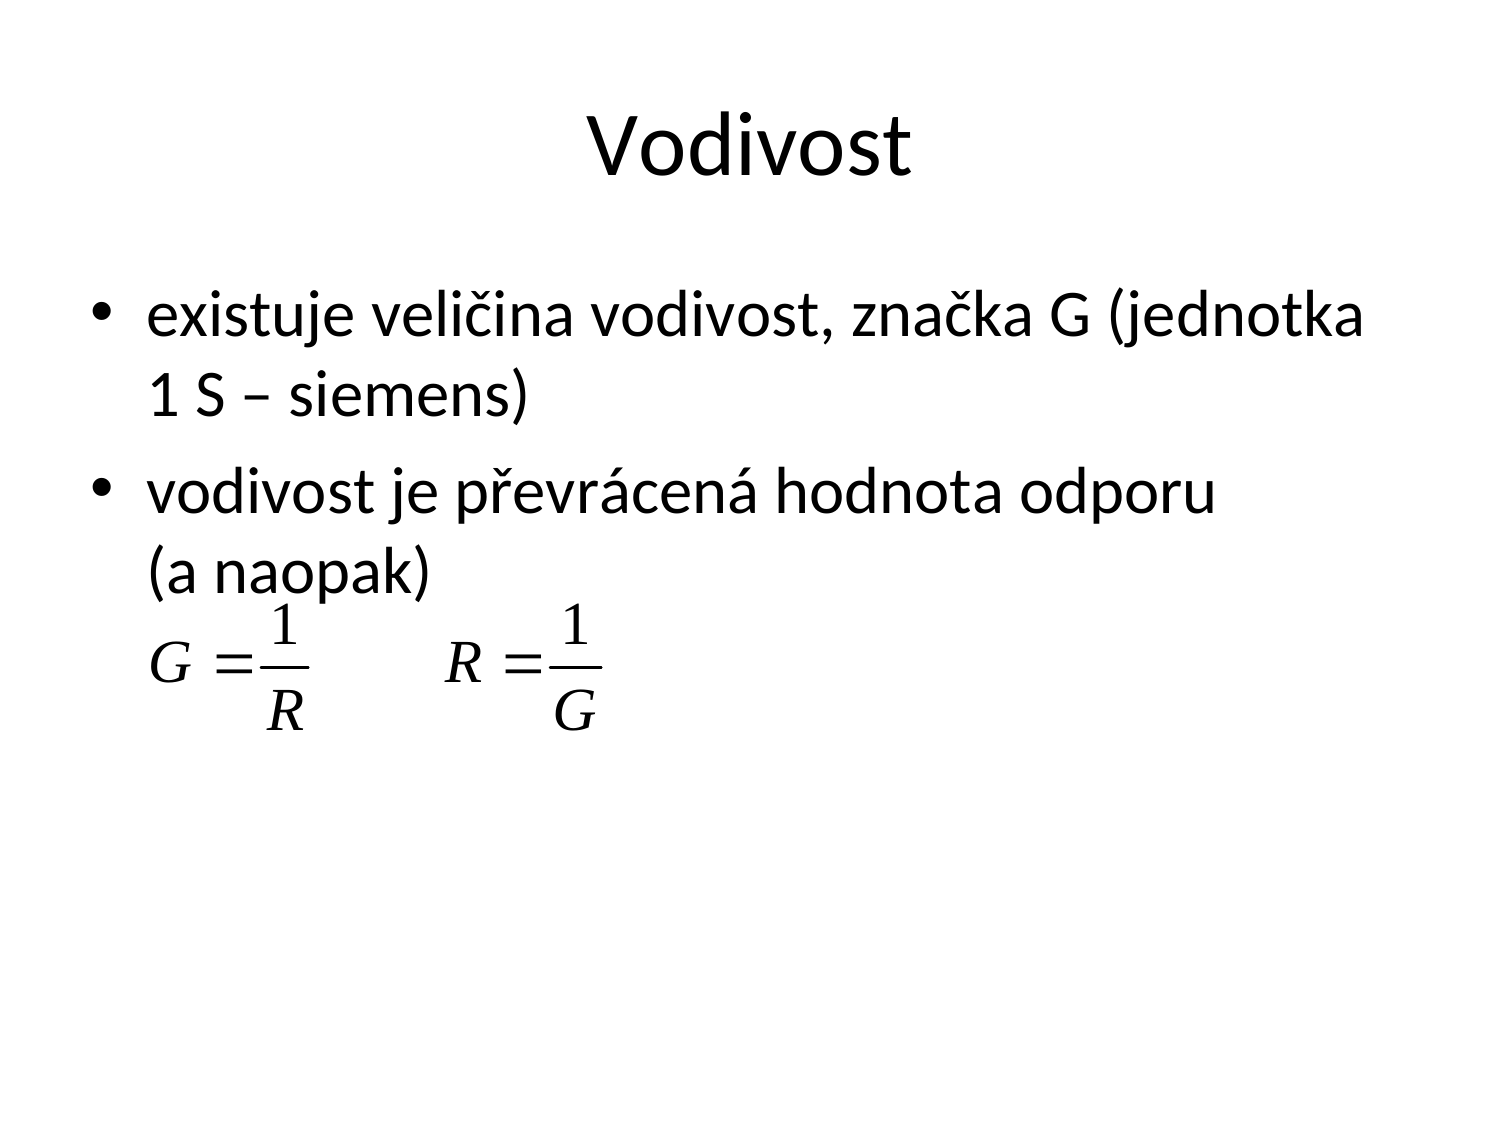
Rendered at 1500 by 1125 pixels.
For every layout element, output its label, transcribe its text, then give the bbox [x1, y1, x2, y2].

chart [433, 585, 613, 745]
list existuje veličina vodivost, značka G (jednotka 1 S – siemens) vodivost je převrácená hodnota odporu (a naopak) [75, 262, 1426, 1006]
title Vodivost [75, 45, 1426, 233]
chart [140, 585, 320, 745]
